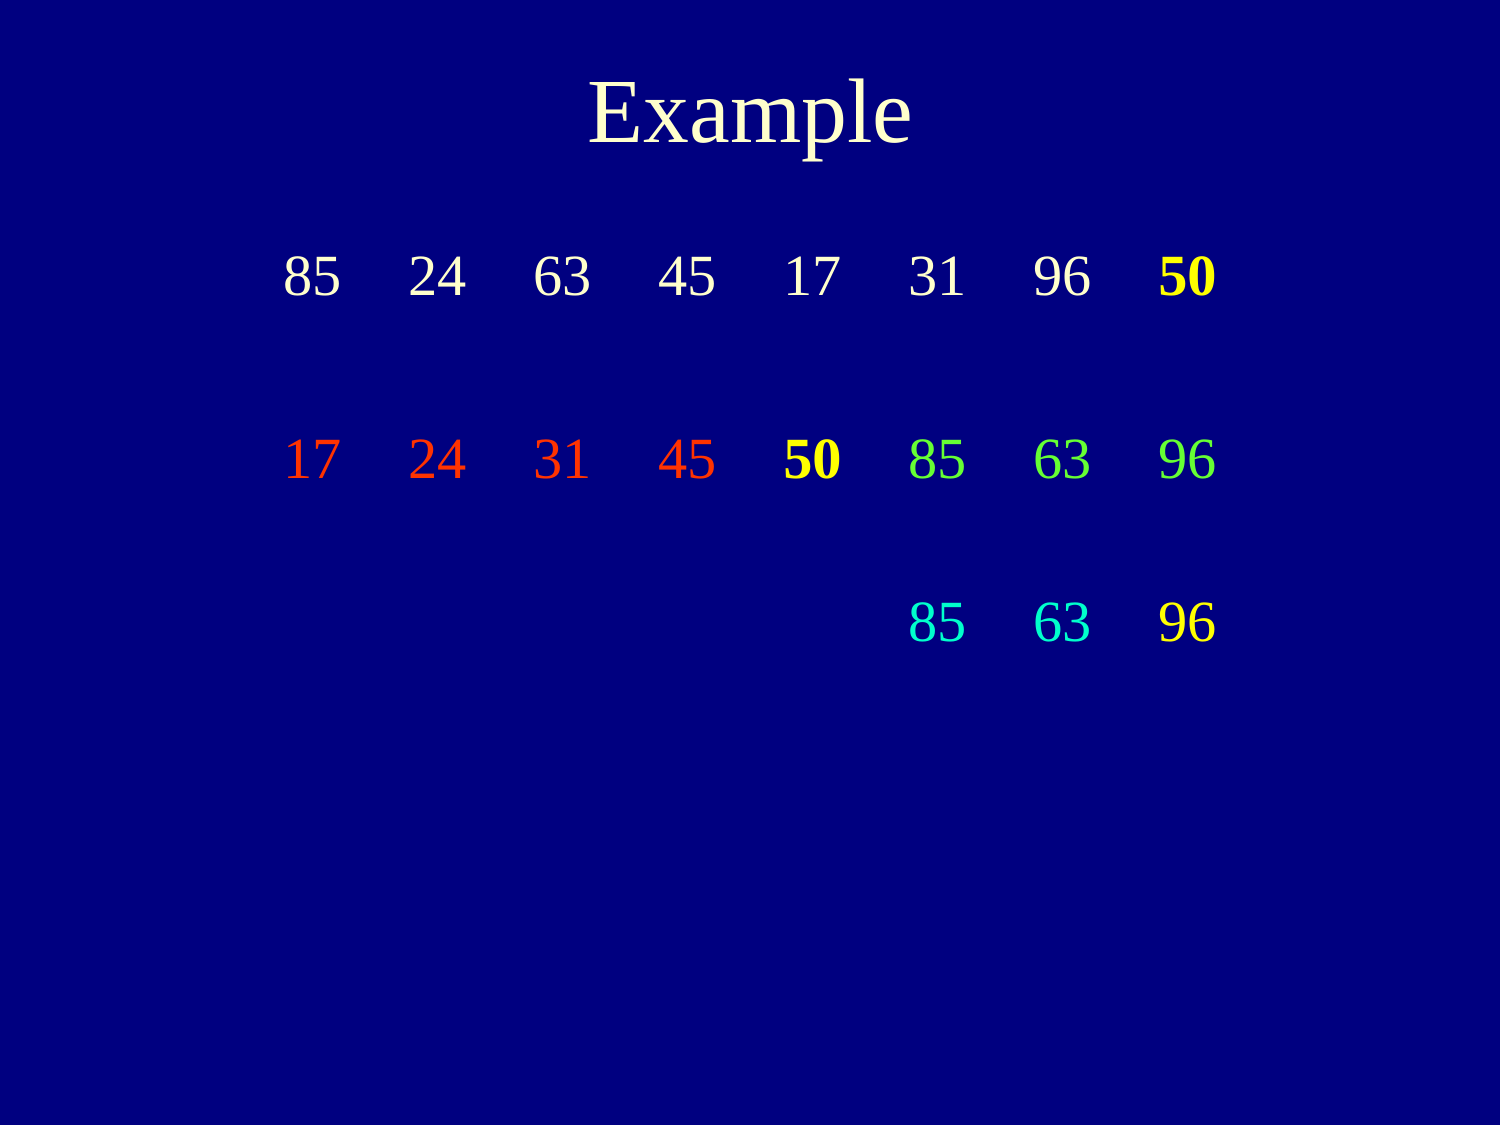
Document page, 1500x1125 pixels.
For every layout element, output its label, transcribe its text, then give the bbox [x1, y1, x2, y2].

table_header 85 [875, 575, 1000, 675]
table_header 96 [1000, 229, 1125, 325]
table_header 63 [500, 229, 625, 325]
table_header 24 [375, 229, 500, 325]
table_header 63 [1000, 575, 1125, 675]
table_header 17 [250, 413, 375, 512]
table_header 17 [750, 229, 875, 325]
table_header 31 [500, 413, 625, 512]
table_header 63 [1000, 413, 1125, 512]
table_header 45 [625, 229, 750, 325]
table_header 85 [875, 413, 1000, 512]
table_header 96 [1125, 413, 1250, 512]
table_header 50 [750, 413, 875, 512]
title Example [22, 43, 1480, 169]
table_header 85 [250, 229, 375, 325]
table_header 24 [375, 413, 500, 512]
table_header 45 [625, 413, 750, 512]
table_header 50 [1125, 229, 1250, 325]
table_header 31 [875, 229, 1000, 325]
table_header 96 [1125, 575, 1250, 675]
